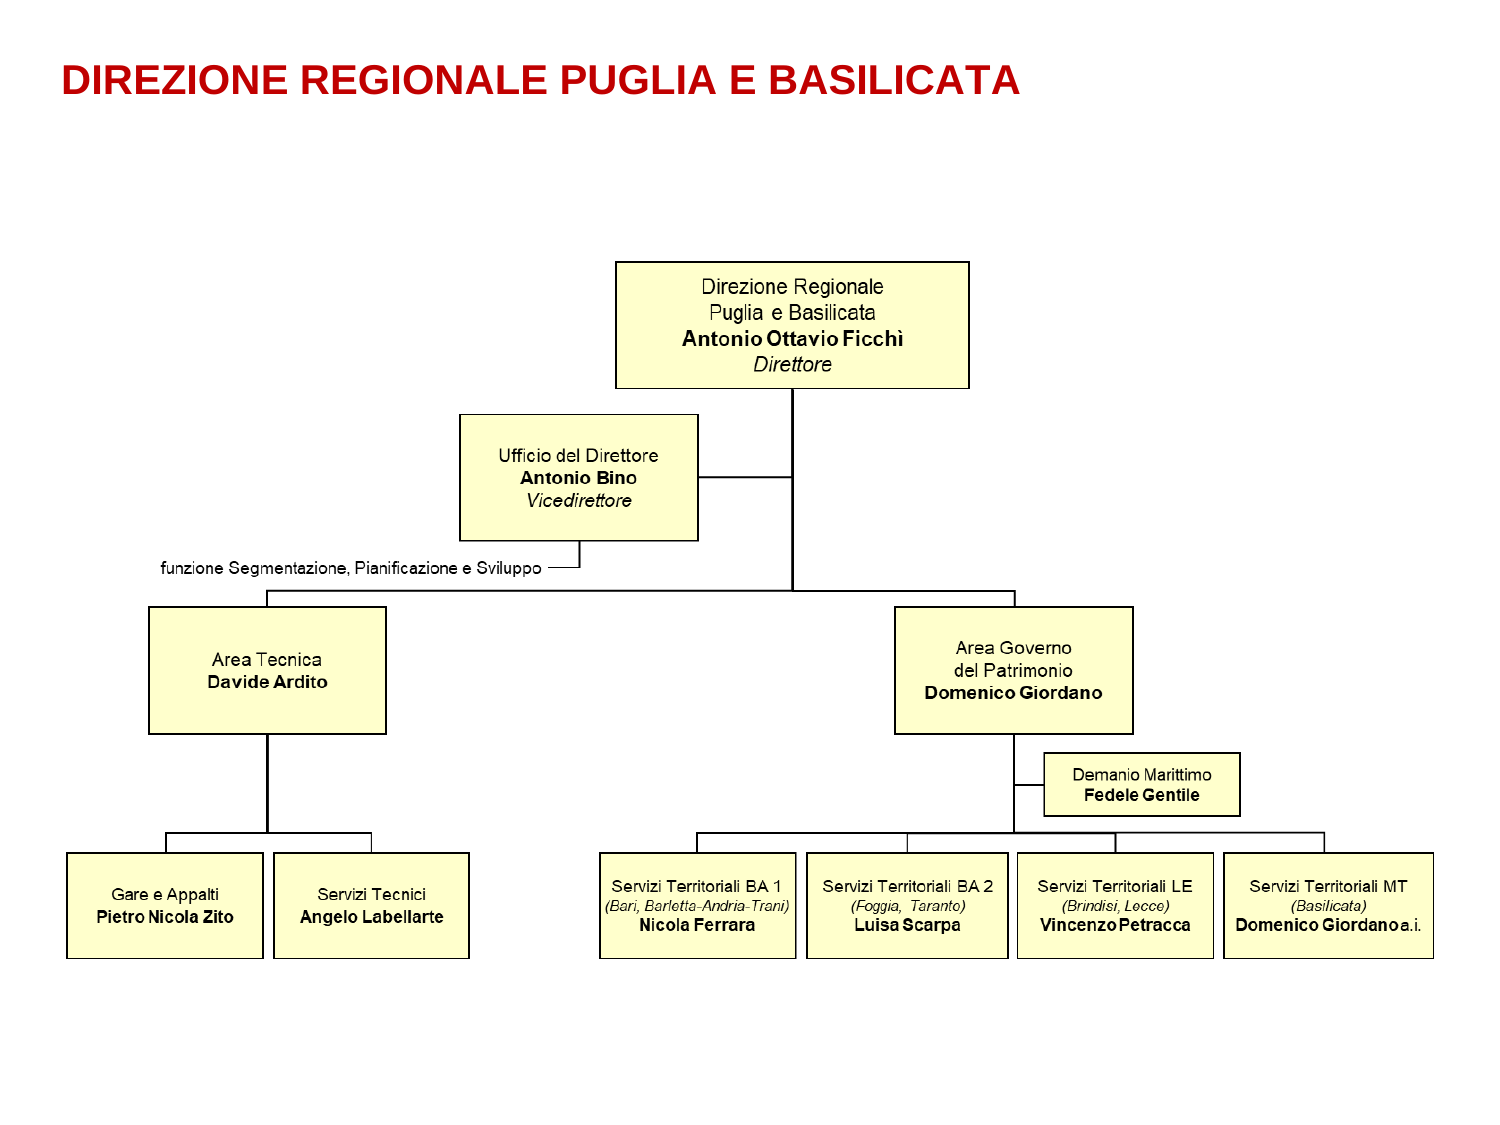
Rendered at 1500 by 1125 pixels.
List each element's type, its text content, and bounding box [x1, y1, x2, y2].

text_box DIREZIONE REGIONALE PUGLIA E BASILICATA [46, 45, 1387, 128]
picture [66, 261, 1434, 959]
